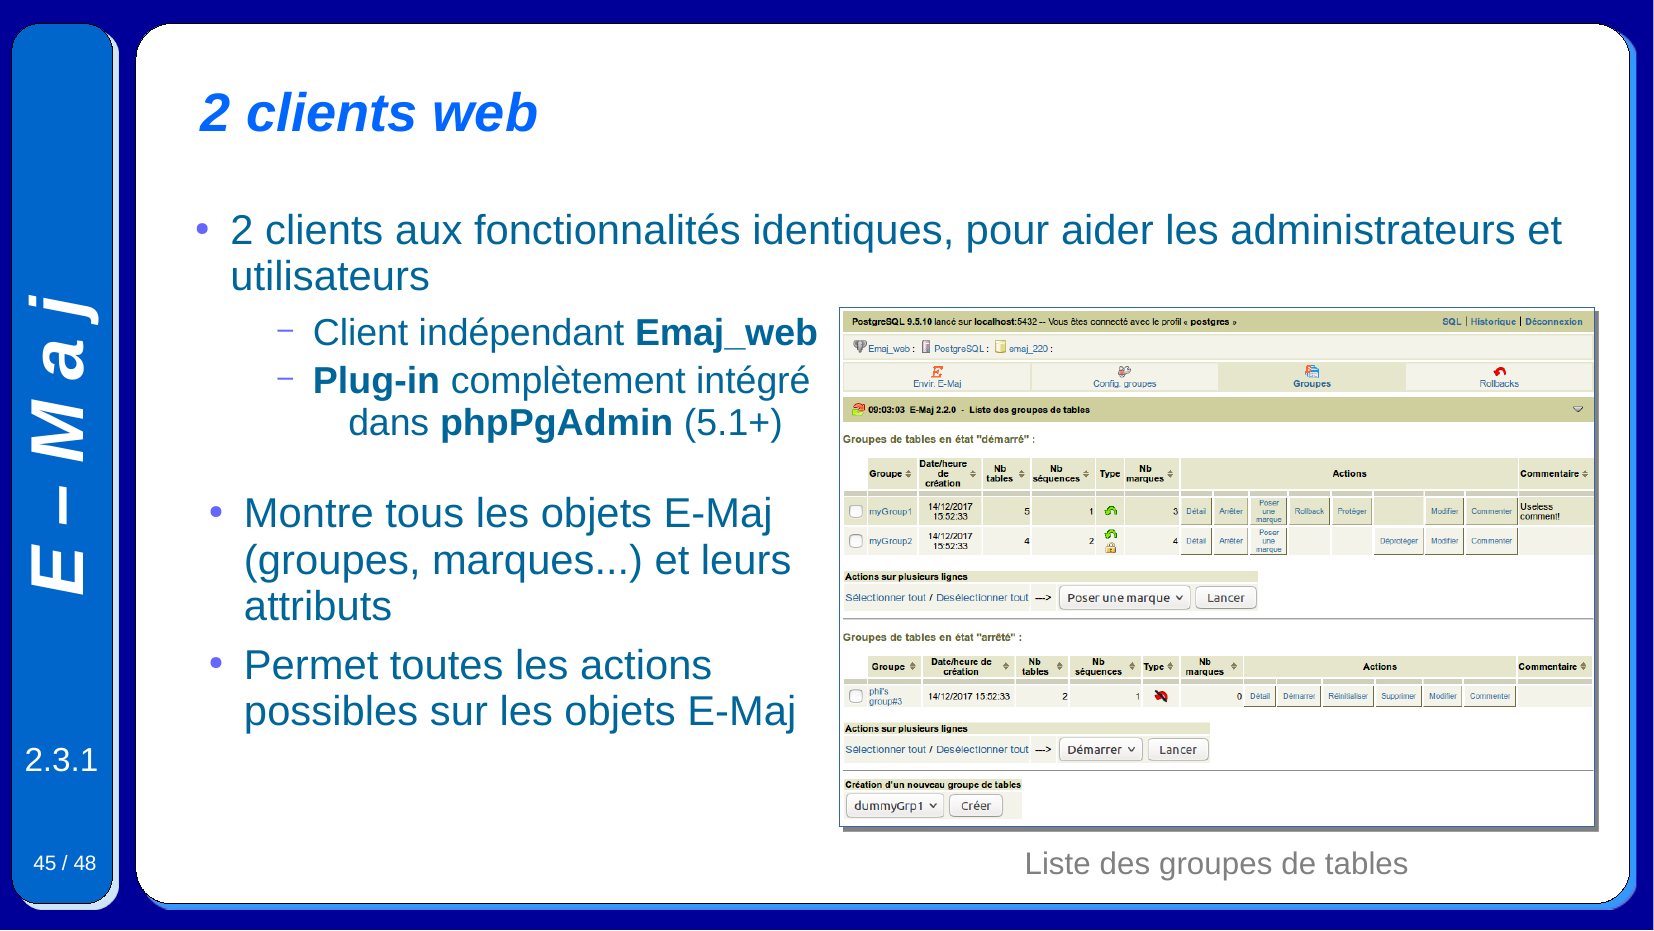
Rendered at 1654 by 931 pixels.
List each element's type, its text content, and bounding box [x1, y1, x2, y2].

picture [839, 307, 1595, 827]
text_box Liste des groupes de tables [1009, 838, 1425, 889]
title 2 clients web [200, 34, 1575, 191]
list Montre tous les objets E-Maj (groupes, marques...) et leurs attributs Permet toutes les actions possibles sur les objets E-Maj [190, 490, 839, 786]
list 2 clients aux fonctionnalités identiques, pour aider les administrateurs et utilisateurs Client indépendant Emaj_web Plug-in complètement intégré dans phpPgAdmin (5.1+) [177, 206, 1595, 444]
